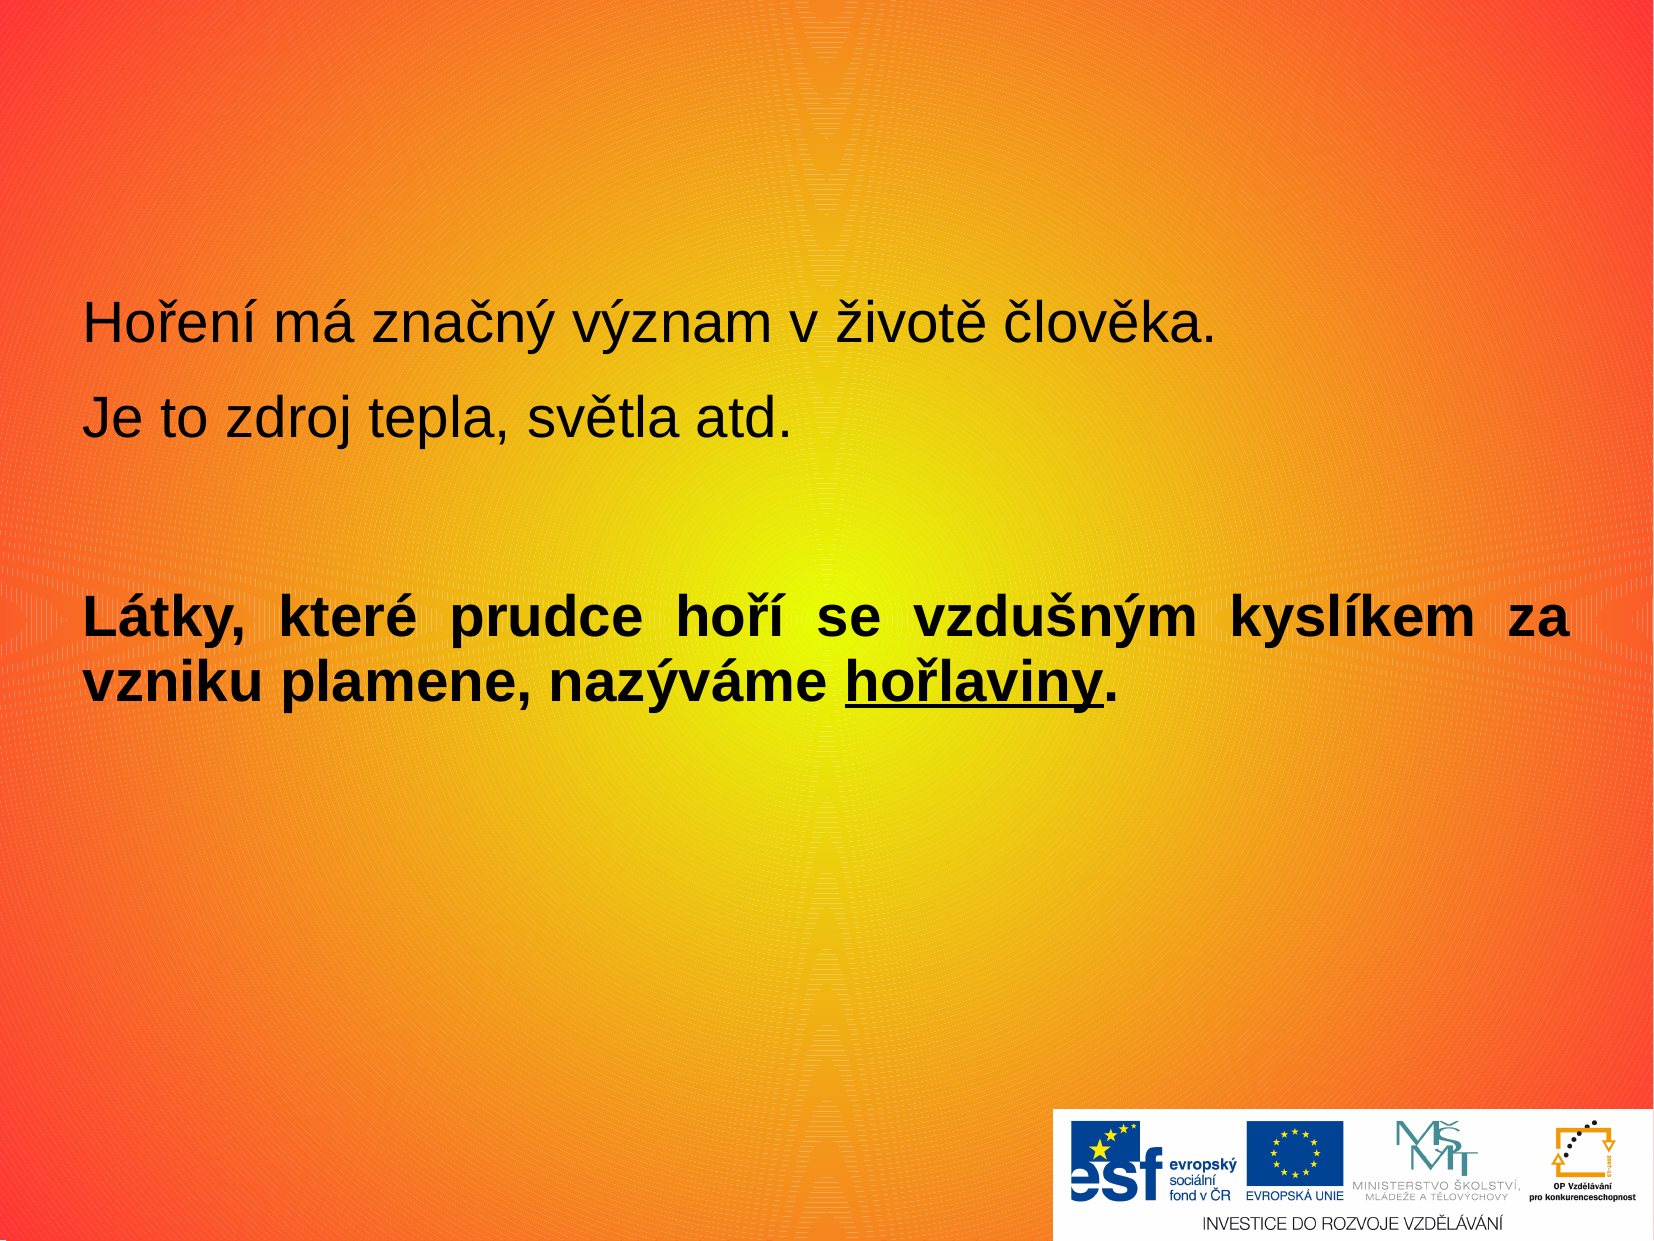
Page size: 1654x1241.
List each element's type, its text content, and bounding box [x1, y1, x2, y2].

picture [1053, 1109, 1654, 1241]
list Hoření má značný význam v životě člověka. Je to zdroj tepla, světla atd. Látky, které prudce hoří se vzdušným kyslíkem za vzniku plamene, nazýváme hořlaviny. [82, 290, 1571, 1109]
